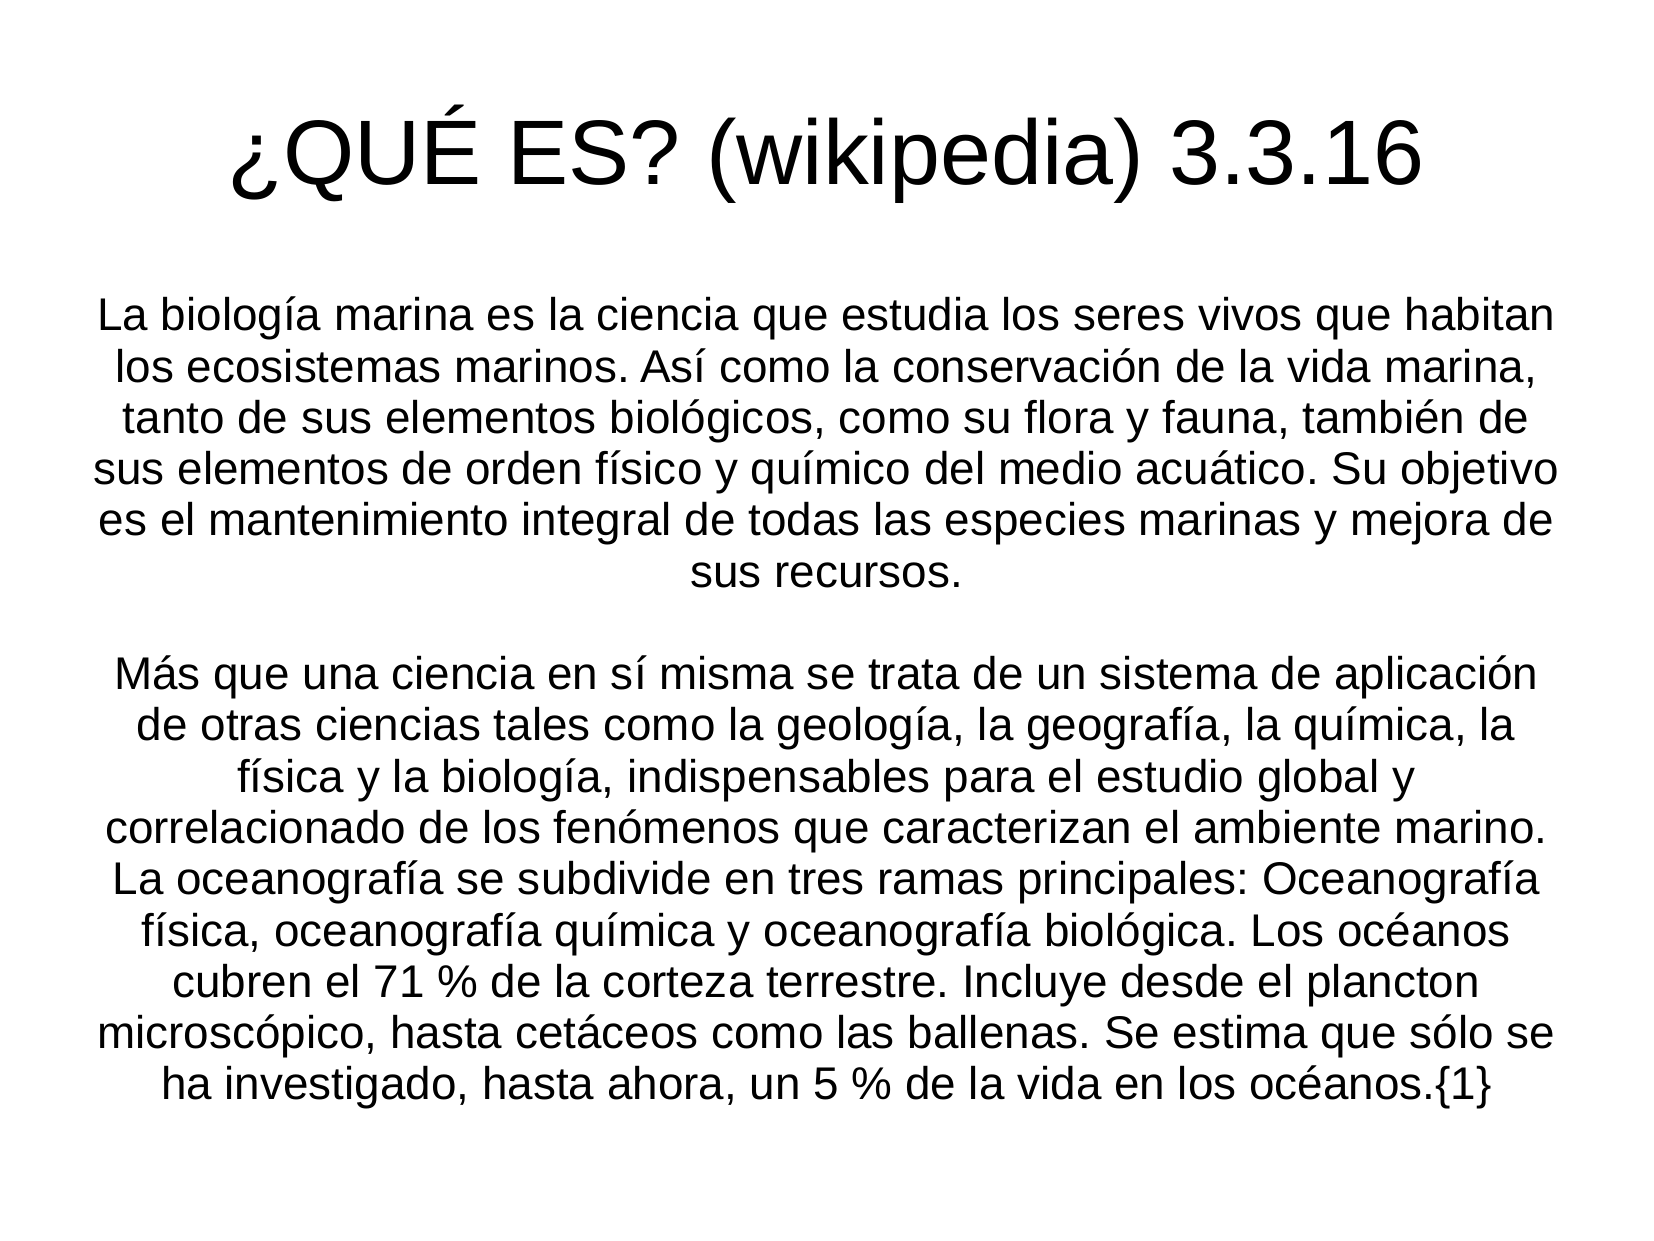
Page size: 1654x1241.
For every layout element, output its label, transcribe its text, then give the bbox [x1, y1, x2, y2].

subtitle La biología marina es la ciencia que estudia los seres vivos que habitan los ecosistemas marinos. Así como la conservación de la vida marina, tanto de sus elementos biológicos, como su flora y fauna, también de sus elementos de orden físico y químico del medio acuático. Su objetivo es el mantenimiento integral de todas las especies marinas y mejora de sus recursos. Más que una ciencia en sí misma se trata de un sistema de aplicación de otras ciencias tales como la geología, la geografía, la química, la física y la biología, indispensables para el estudio global y correlacionado de los fenómenos que caracterizan el ambiente marino. La oceanografía se subdivide en tres ramas principales: Oceanografía física, oceanografía química y oceanografía biológica. Los océanos cubren el 71 % de la corteza terrestre. Incluye desde el plancton microscópico, hasta cetáceos como las ballenas. Se estima que sólo se ha investigado, hasta ahora, un 5 % de la vida en los océanos.{1} [82, 289, 1571, 1110]
title ¿QUÉ ES? (wikipedia) 3.3.16 [82, 56, 1571, 250]
